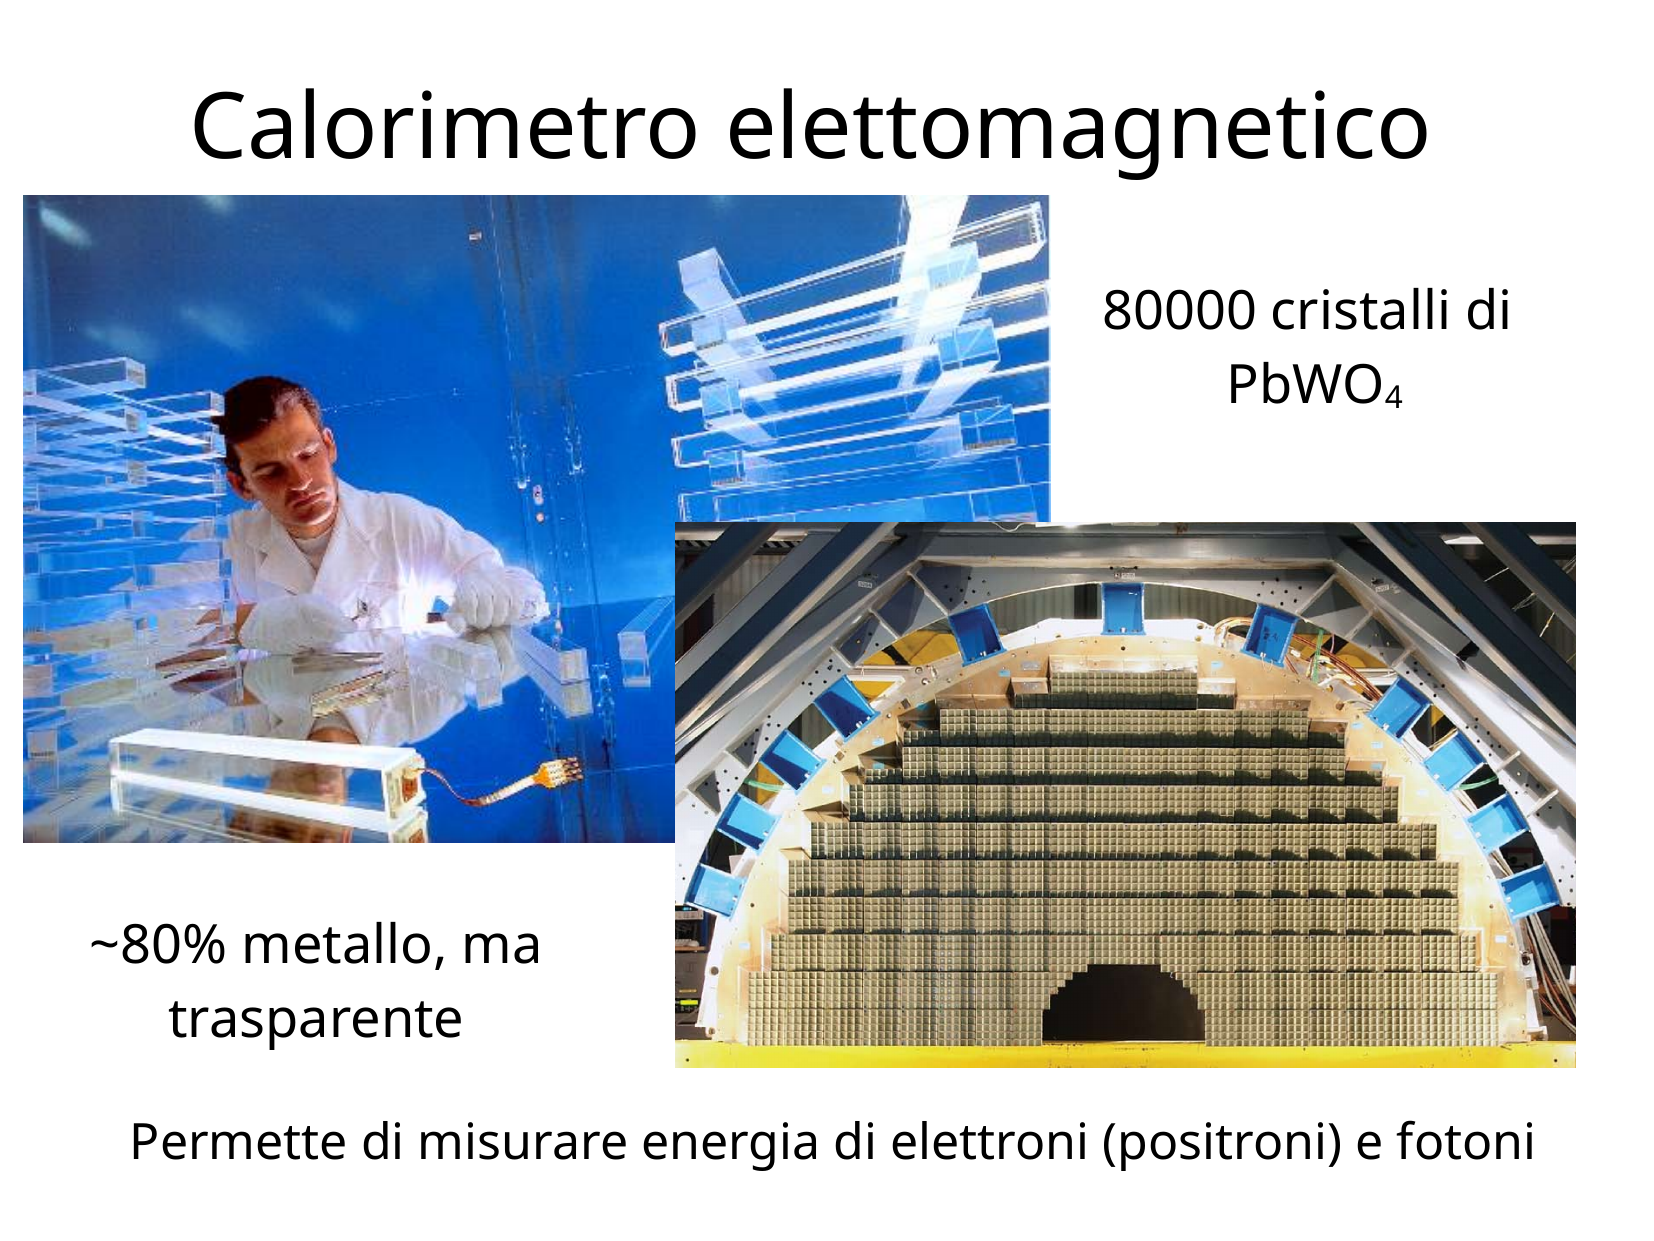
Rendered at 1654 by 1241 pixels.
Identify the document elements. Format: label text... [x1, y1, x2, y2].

title Calorimetro elettomagnetico [82, 19, 1571, 227]
text_box ~80% metallo, ma trasparente [75, 897, 563, 1048]
text_box Permette di misurare energia di elettroni (positroni) e fotoni [114, 1098, 1524, 1170]
picture [23, 195, 1576, 1068]
text_box 80000 cristalli di PbWO4 [1087, 264, 1576, 448]
